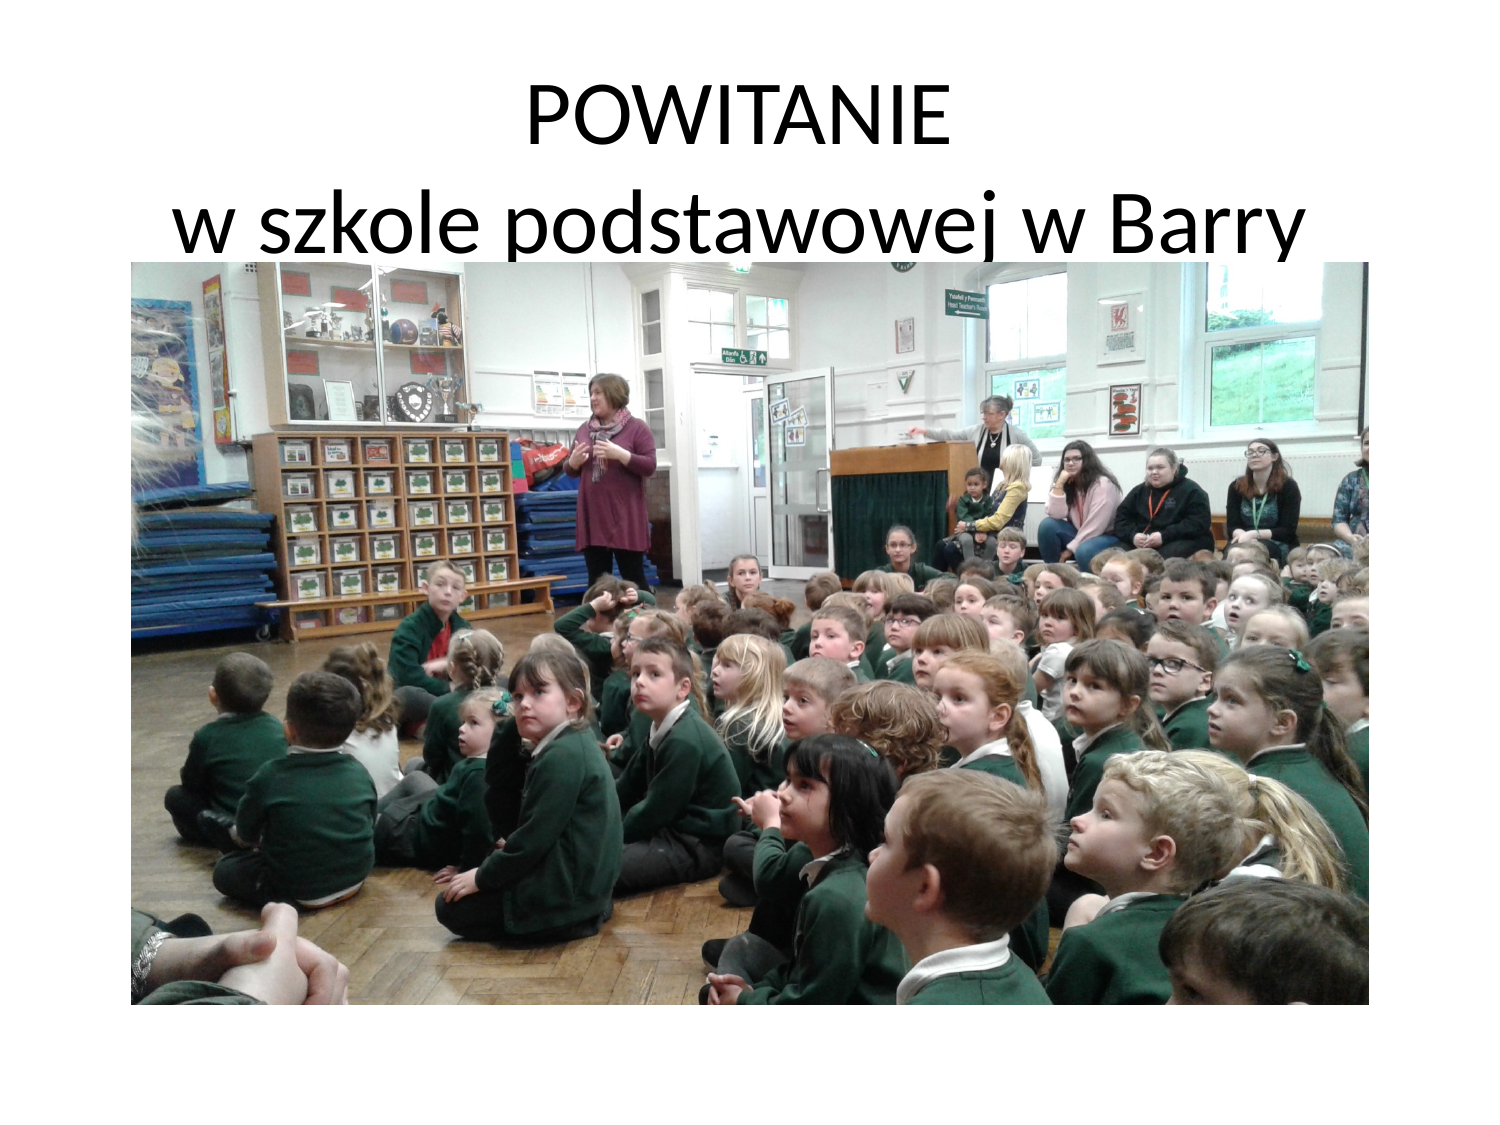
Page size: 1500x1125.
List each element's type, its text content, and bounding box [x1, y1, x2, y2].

picture [131, 262, 1369, 1005]
title POWITANIE w szkole podstawowej w Barry [75, 45, 1425, 233]
